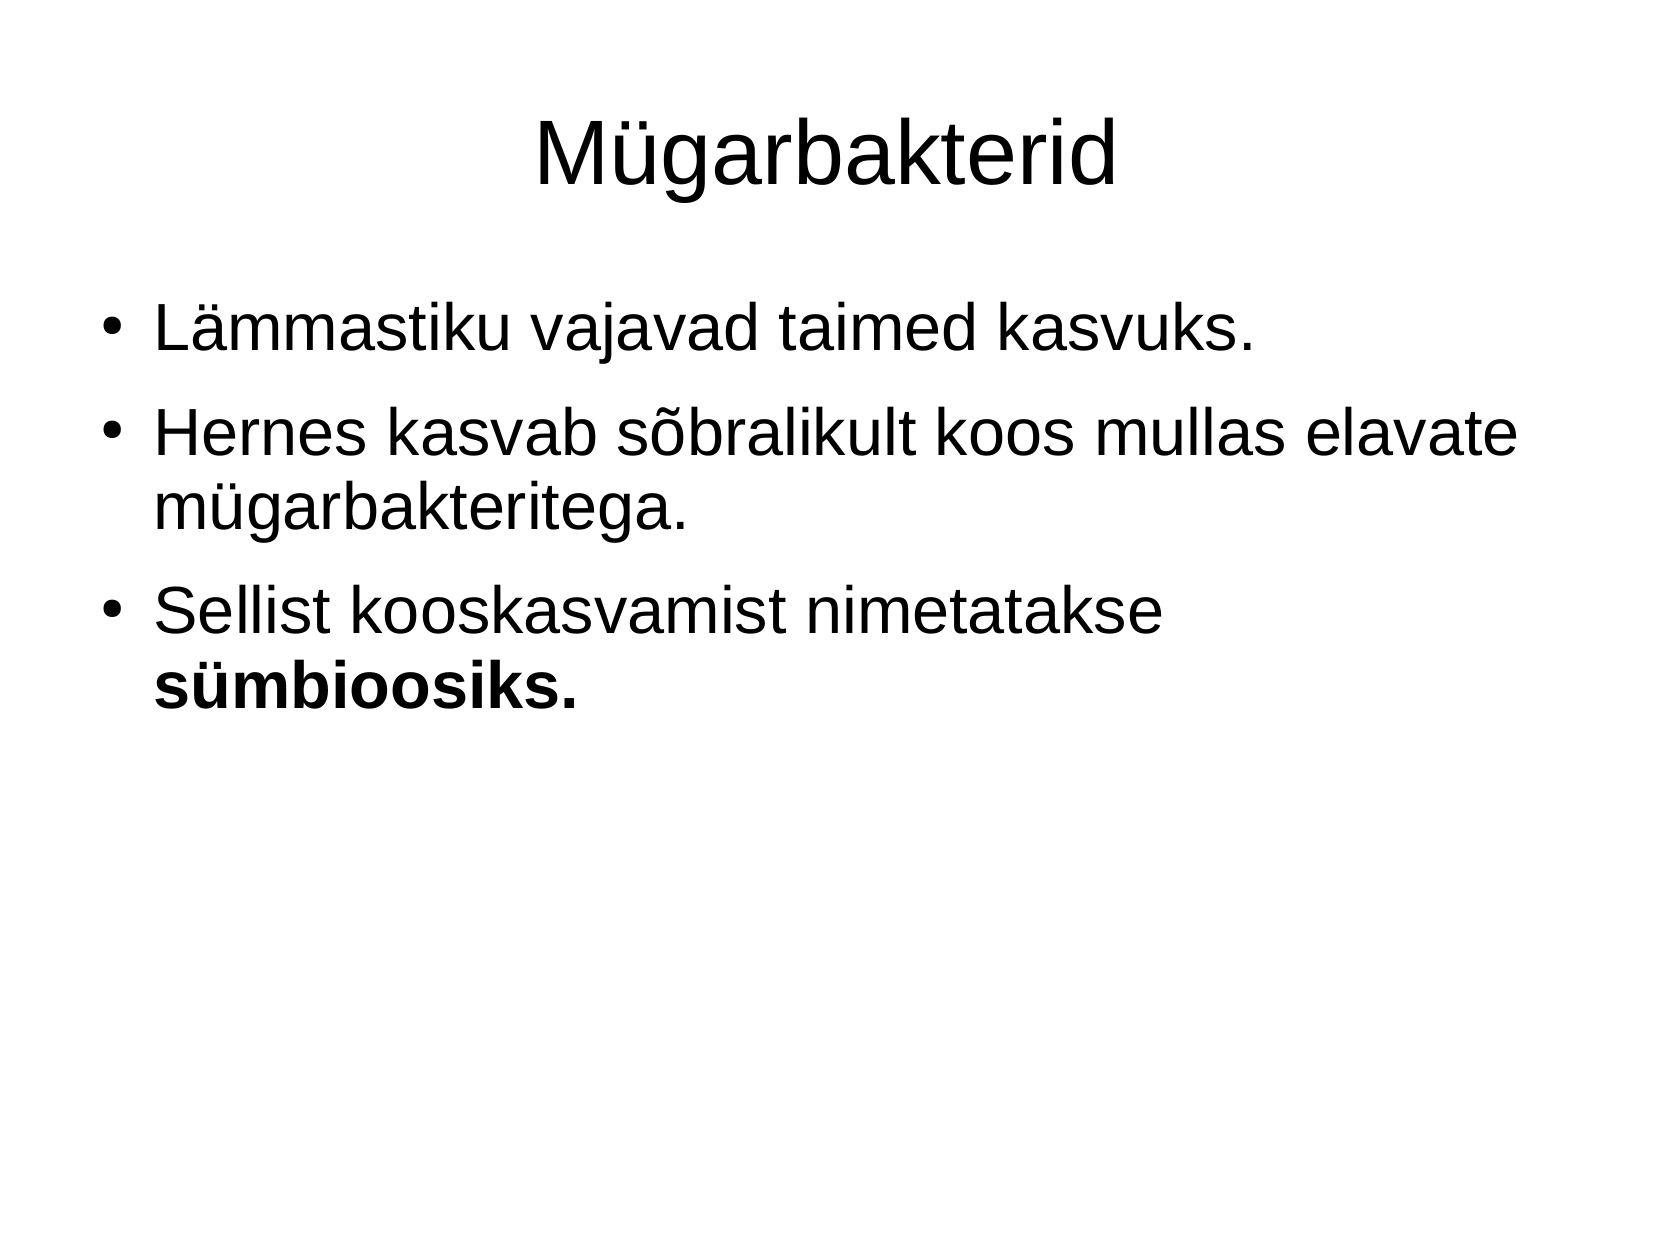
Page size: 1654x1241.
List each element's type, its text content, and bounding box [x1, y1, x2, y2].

title Mügarbakterid [82, 49, 1571, 257]
list Lämmastiku vajavad taimed kasvuks. Hernes kasvab sõbralikult koos mullas elavate mügarbakteritega. Sellist kooskasvamist nimetatakse sümbioosiks. [82, 290, 1571, 1109]
